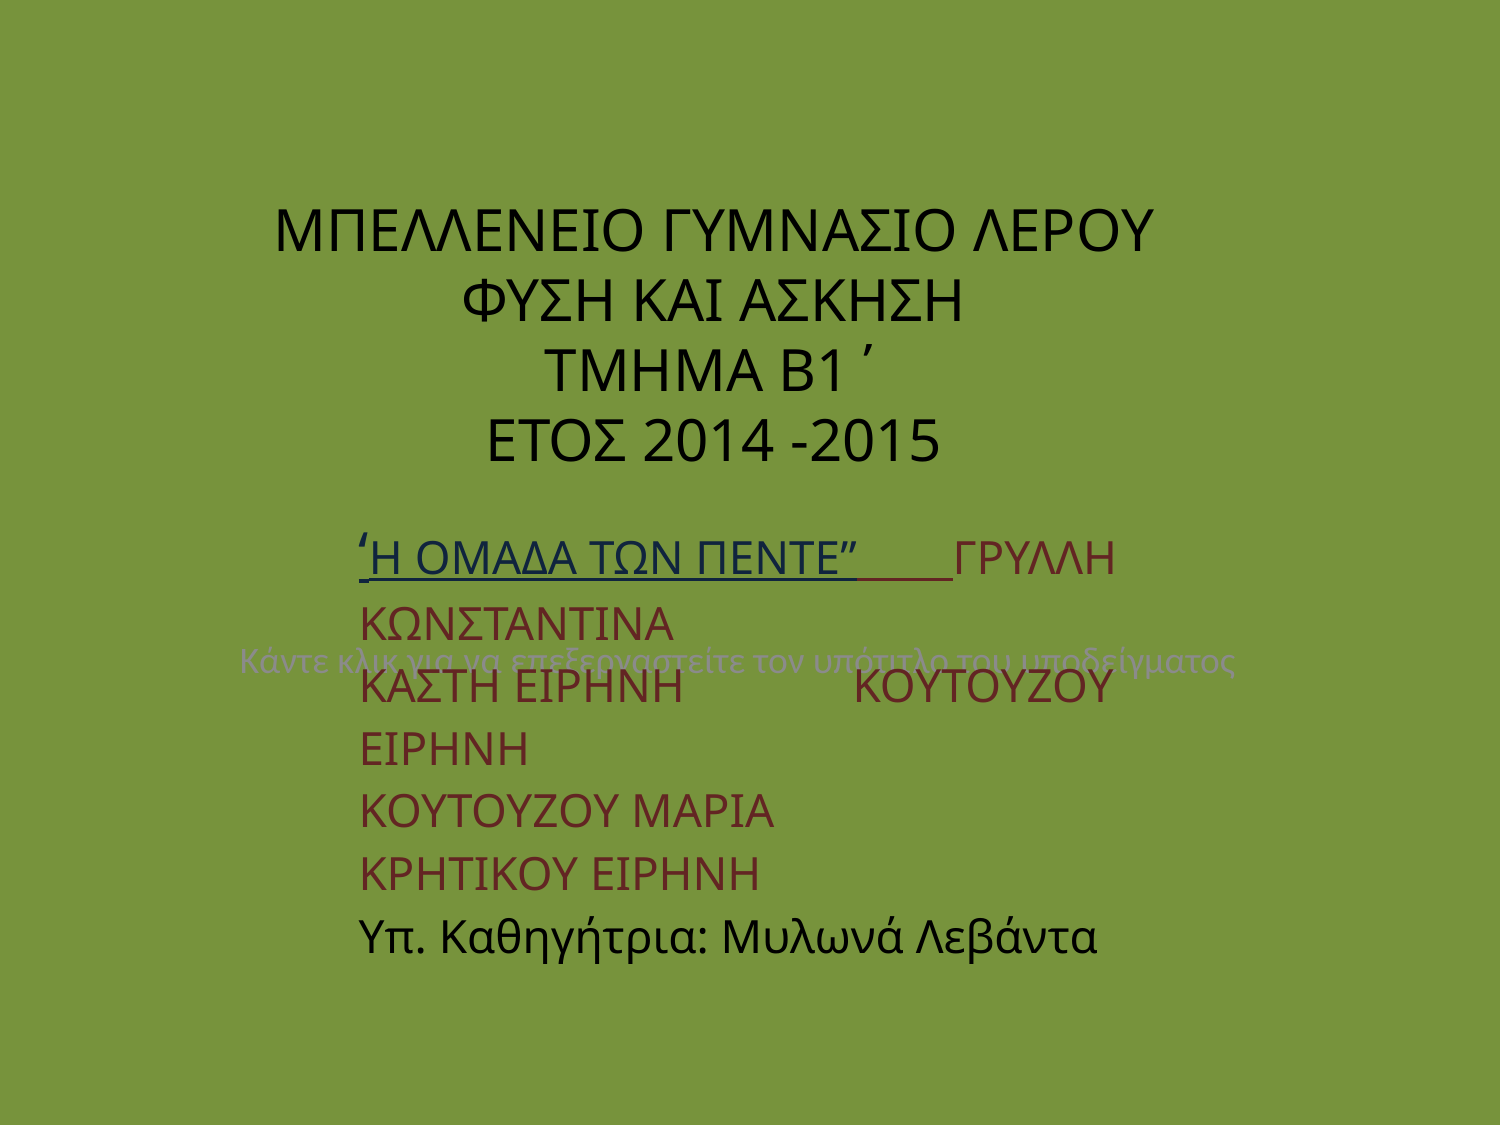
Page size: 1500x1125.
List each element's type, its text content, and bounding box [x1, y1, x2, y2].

text_box ‘Η ΟΜΑΔΑ ΤΩΝ ΠΕΝΤΕ” ΓΡΥΛΛΗ ΚΩΝΣΤΑΝΤΙΝΑ ΚΑΣΤΗ ΕΙΡΗΝΗ ΚΟΥΤΟΥΖΟΥ ΕΙΡΗΝΗ ΚΟΥΤΟΥΖΟΥ ΜΑΡΙΑ ΚΡΗΤΙΚΟΥ ΕΙΡΗΝΗ Υπ. Καθηγήτρια: Μυλωνά Λεβάντα [343, 504, 1274, 1063]
title ΜΠΕΛΛΕΝΕΙΟ ΓΥΜΝΑΣΙΟ ΛΕΡΟΥ ΦΥΣΗ ΚΑΙ ΑΣΚΗΣΗ ΤΜΗΜΑ Β1΄ ΕΤΟΣ 2014 -2015 [188, 160, 1240, 505]
